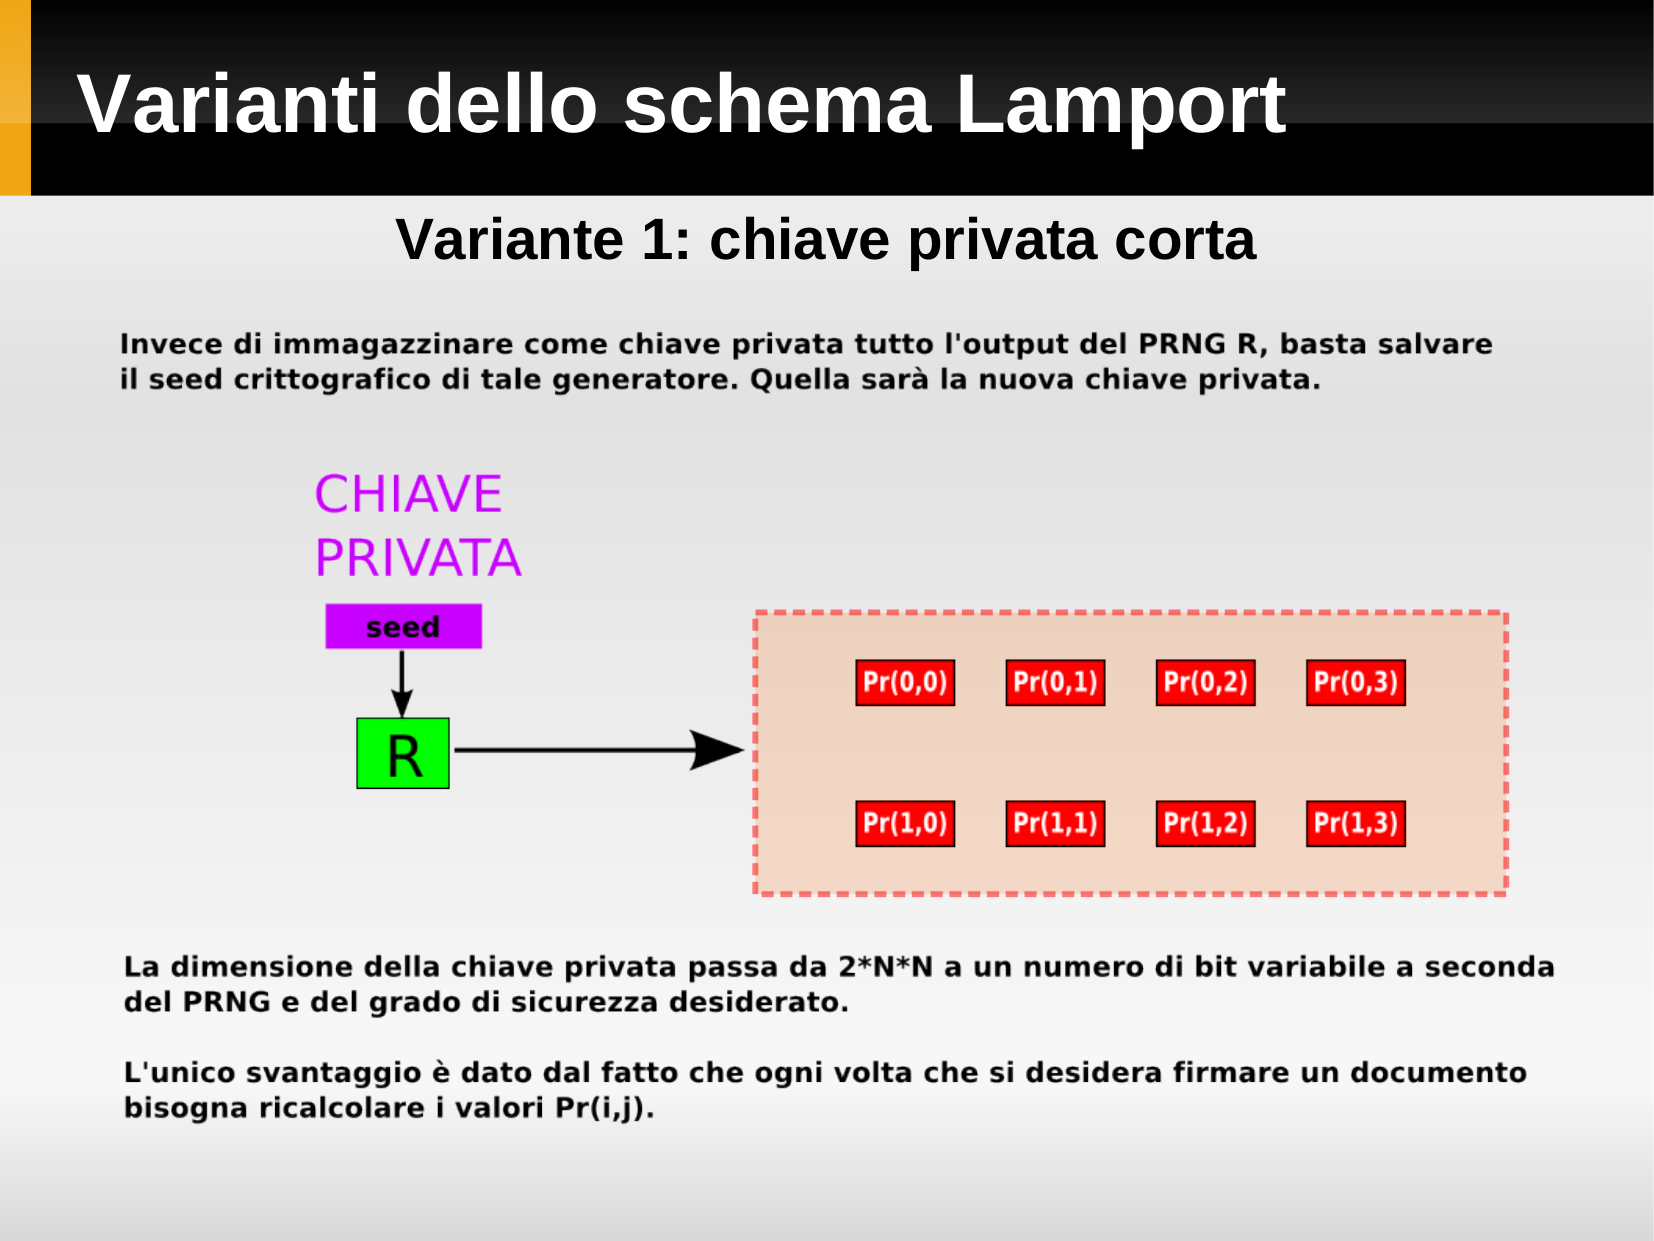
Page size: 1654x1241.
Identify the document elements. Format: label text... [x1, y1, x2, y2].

picture [0, 0, 1654, 1241]
title Varianti dello schema Lamport [76, 7, 1565, 200]
subtitle Variante 1: chiave privata corta [82, 206, 1571, 271]
